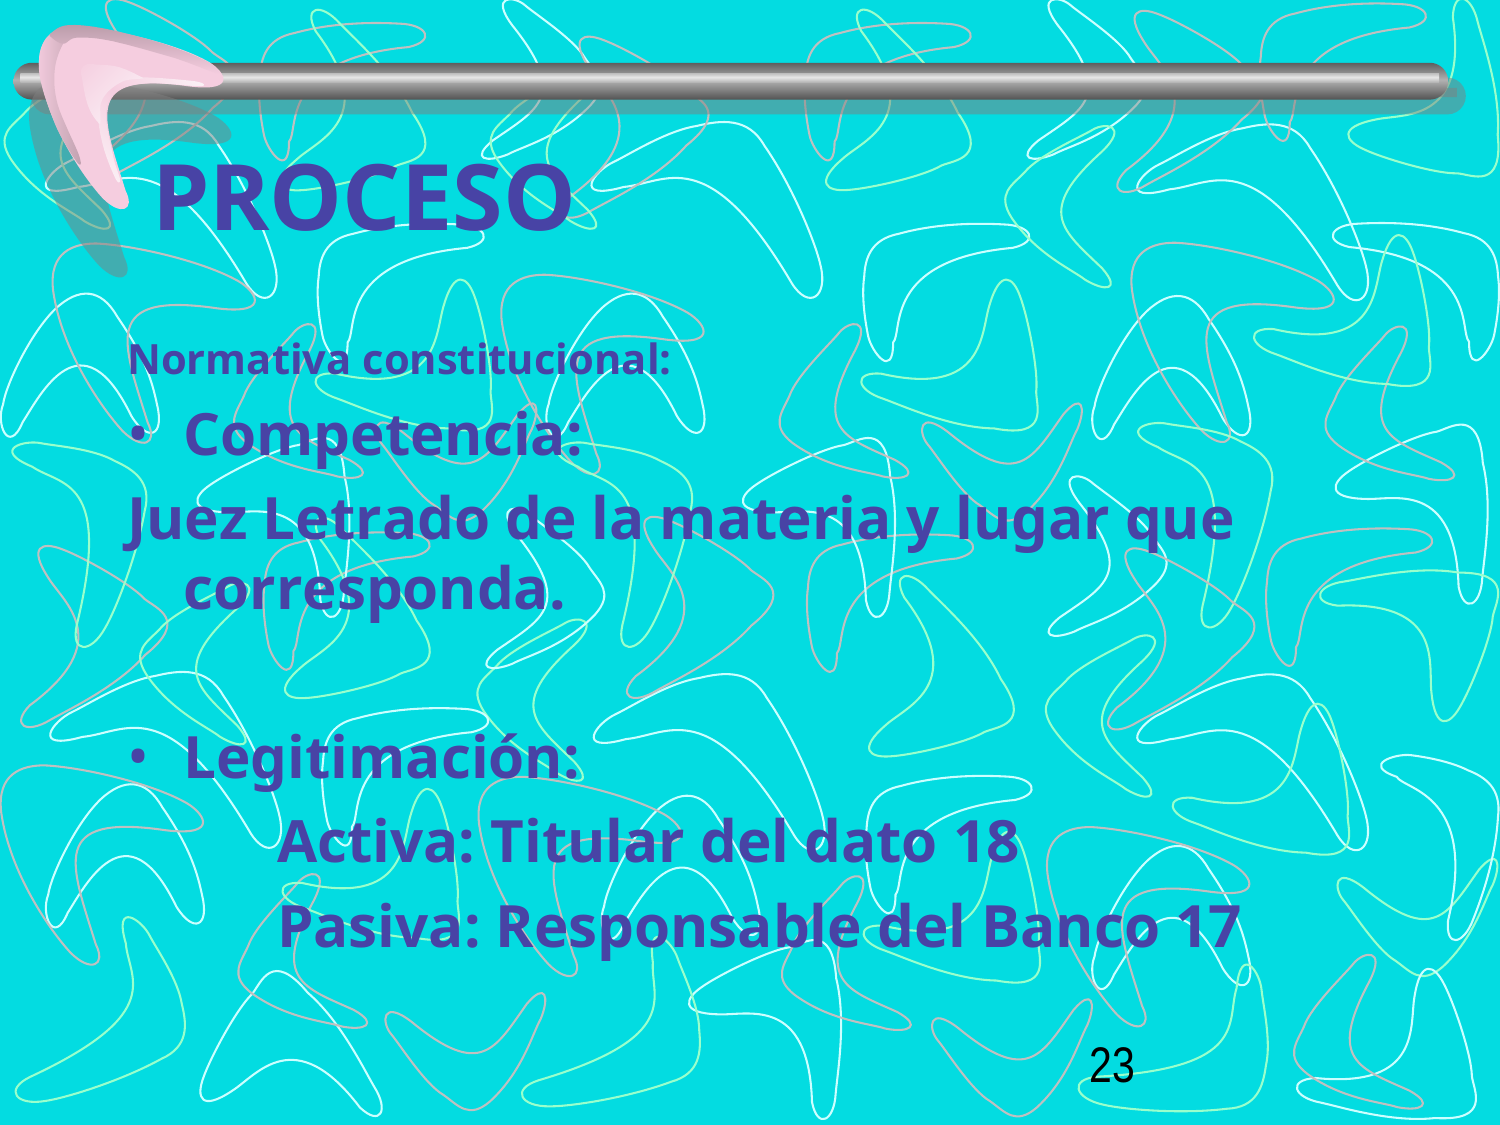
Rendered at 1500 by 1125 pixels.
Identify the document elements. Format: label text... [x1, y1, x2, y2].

title PROCESO [137, 99, 1388, 288]
list Normativa constitucional: Competencia: Juez Letrado de la materia y lugar que corresponda. Legitimación: Activa: Titular del dato 18 Pasiva: Responsable del Banco 17 [112, 324, 1388, 1001]
